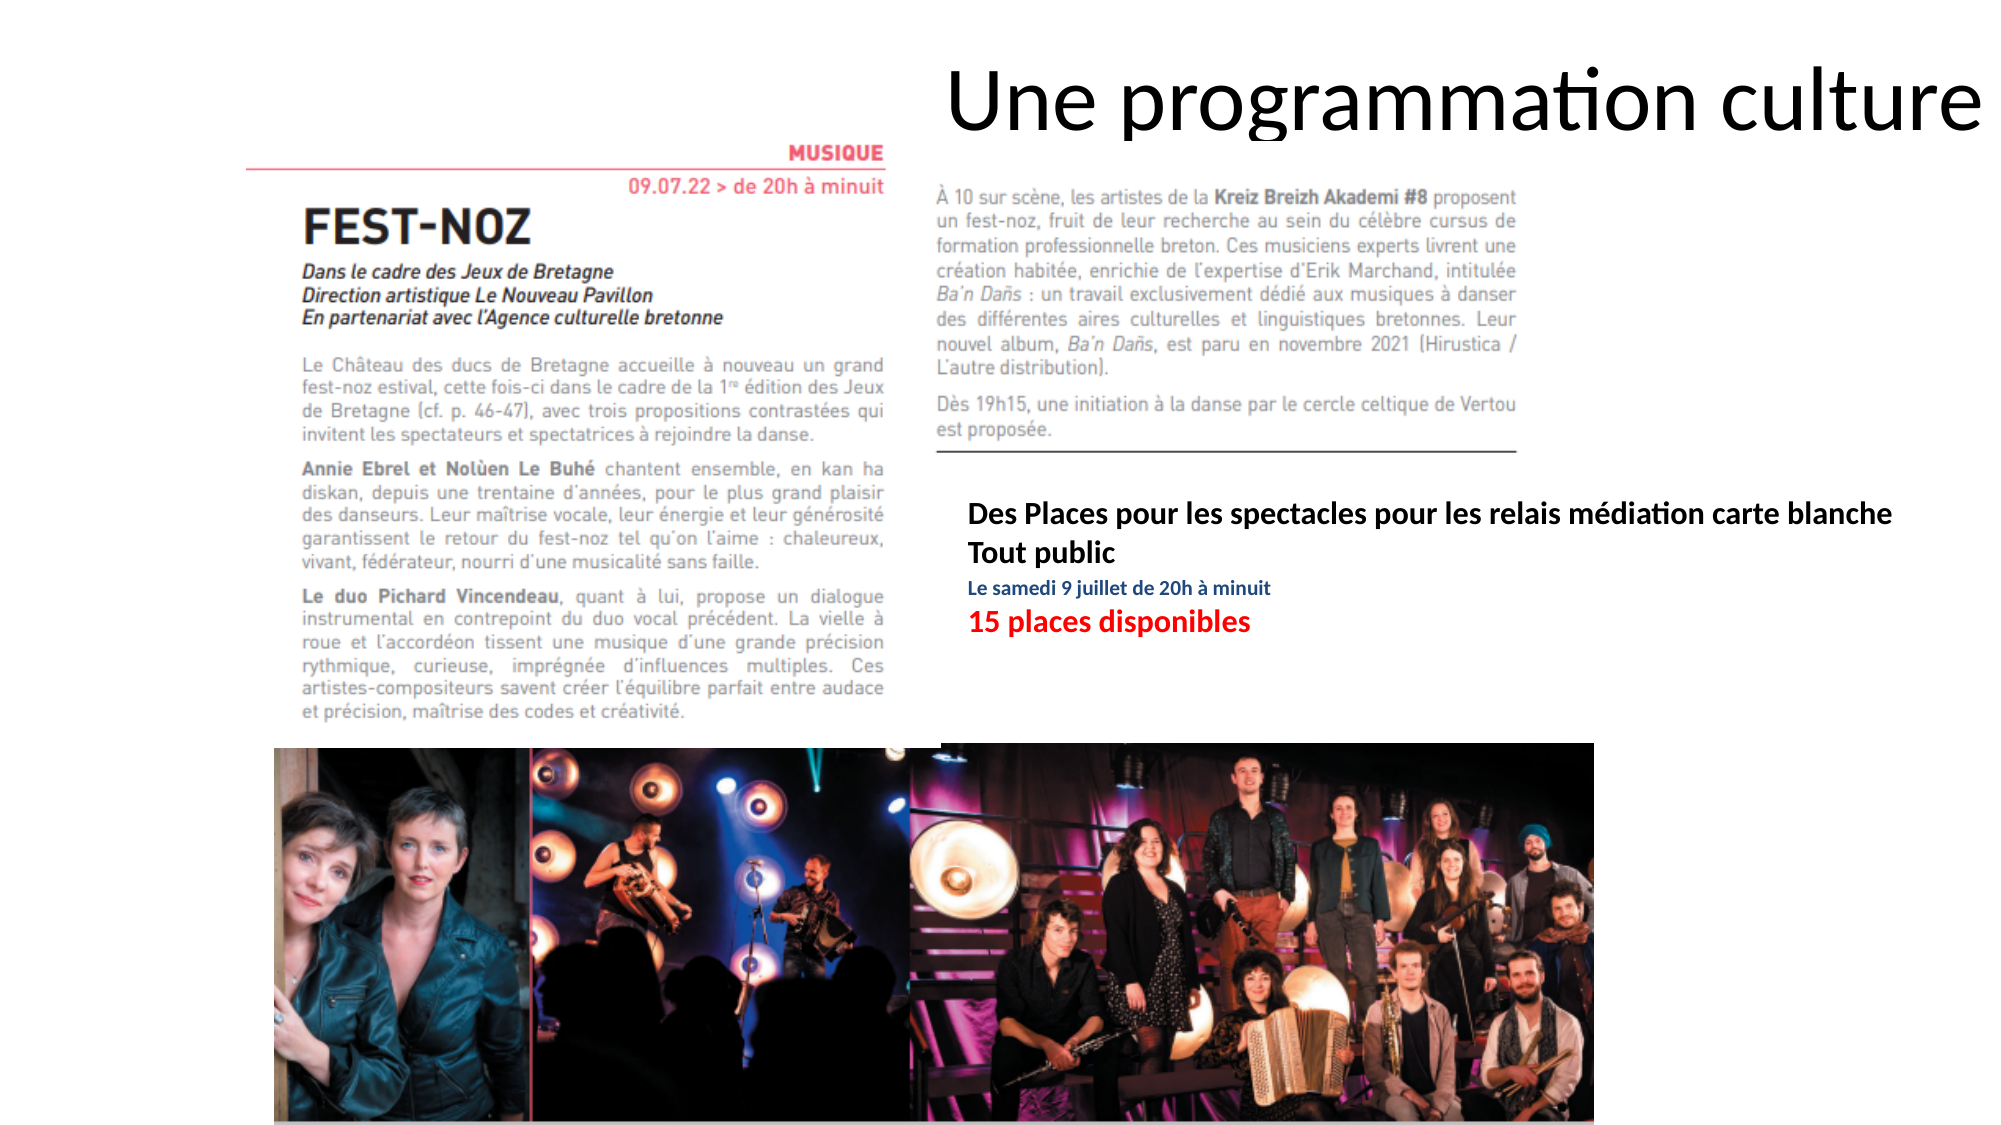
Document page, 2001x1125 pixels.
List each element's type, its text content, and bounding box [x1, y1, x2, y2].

title Une programmation culture [200, 0, 2000, 188]
picture [246, 109, 1594, 1125]
text_box Des Places pour les spectacles pour les relais médiation carte blanche Tout public Le samedi 9 juillet de 20h à minuit 15 places disponibles [952, 484, 1917, 677]
